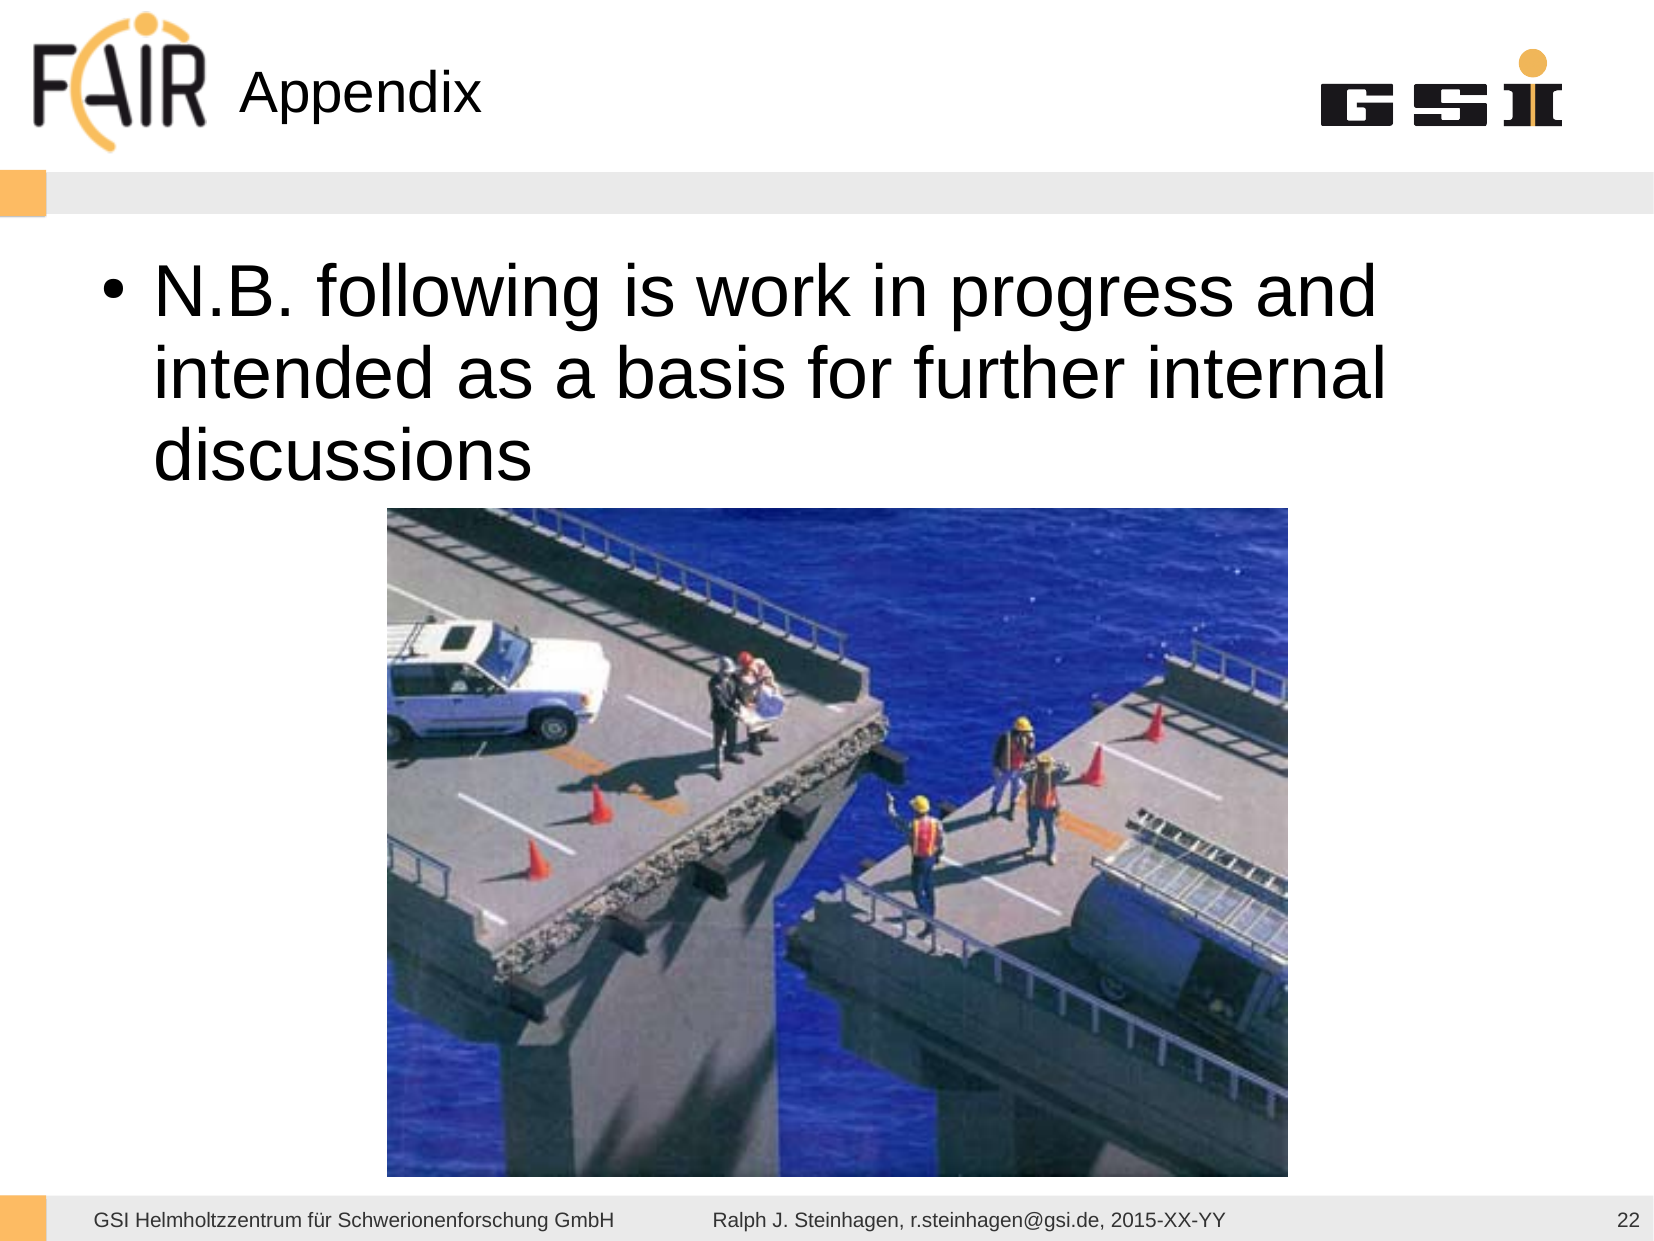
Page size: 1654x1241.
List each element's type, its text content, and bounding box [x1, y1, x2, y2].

picture [1319, 46, 1564, 129]
list N.B. following is work in progress and intended as a basis for further internal discussions [82, 249, 1571, 1158]
picture [33, 10, 207, 155]
picture [387, 508, 1288, 1177]
title Appendix [239, 23, 1301, 162]
